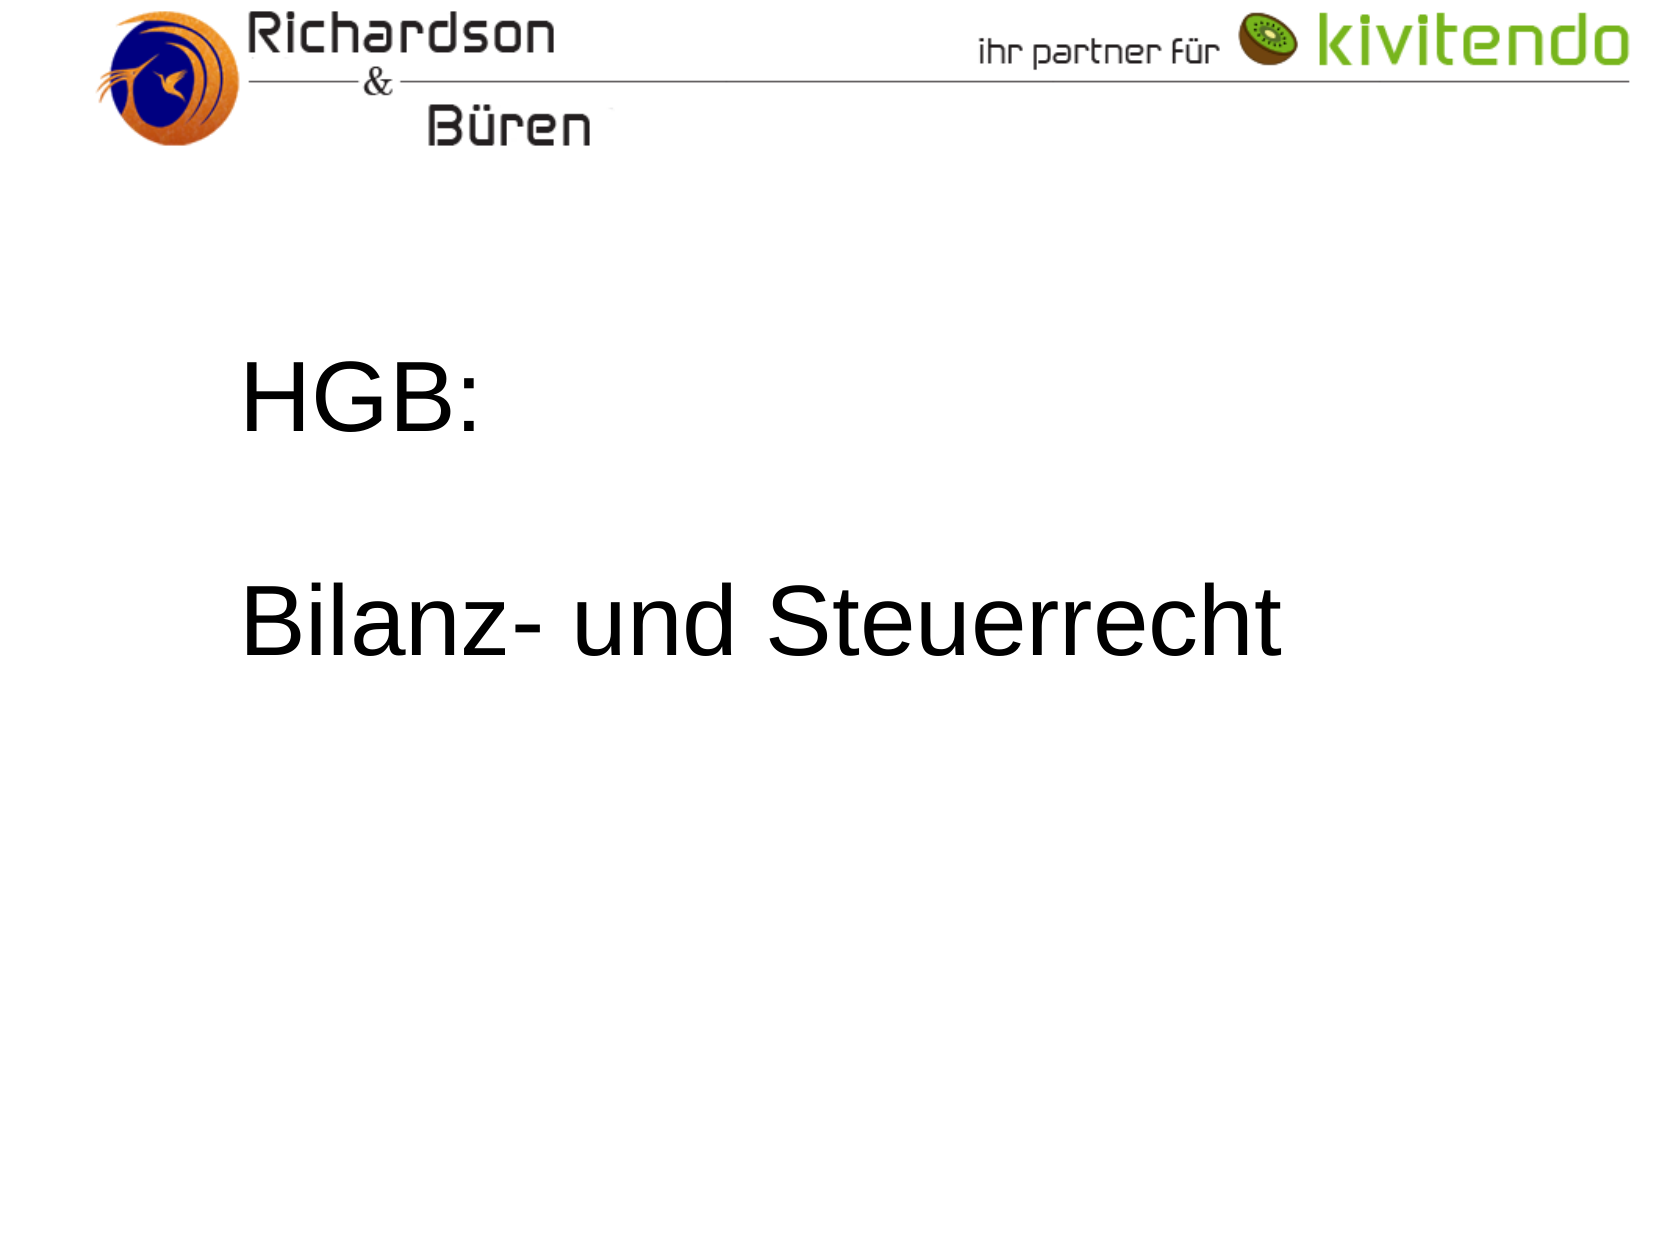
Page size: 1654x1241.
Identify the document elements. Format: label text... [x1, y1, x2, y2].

picture [63, 0, 1642, 149]
subtitle [82, 290, 1538, 1010]
text_box HGB: Bilanz- und Steuerrecht [224, 334, 1298, 685]
